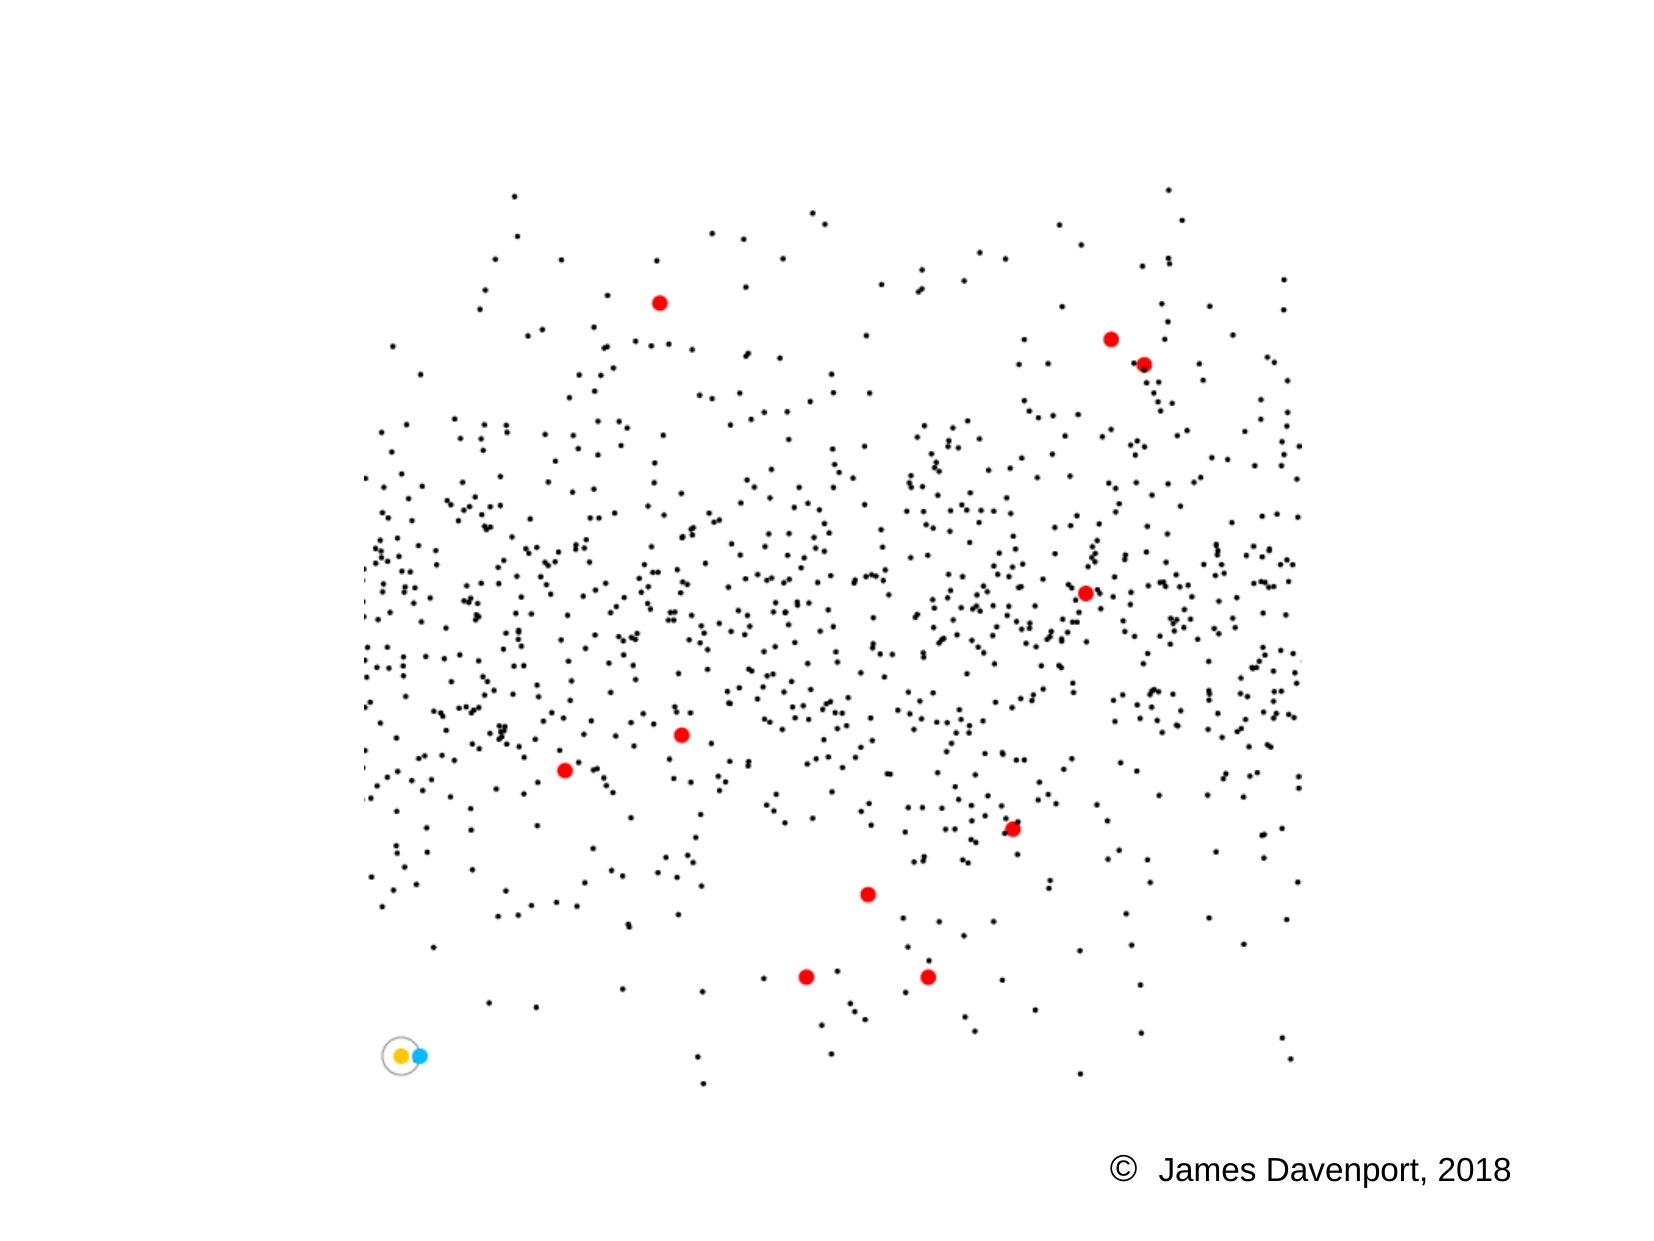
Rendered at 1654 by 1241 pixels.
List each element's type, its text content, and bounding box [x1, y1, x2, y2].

picture [364, 156, 1302, 1094]
text_box © James Davenport, 2018 [1095, 1140, 1606, 1197]
